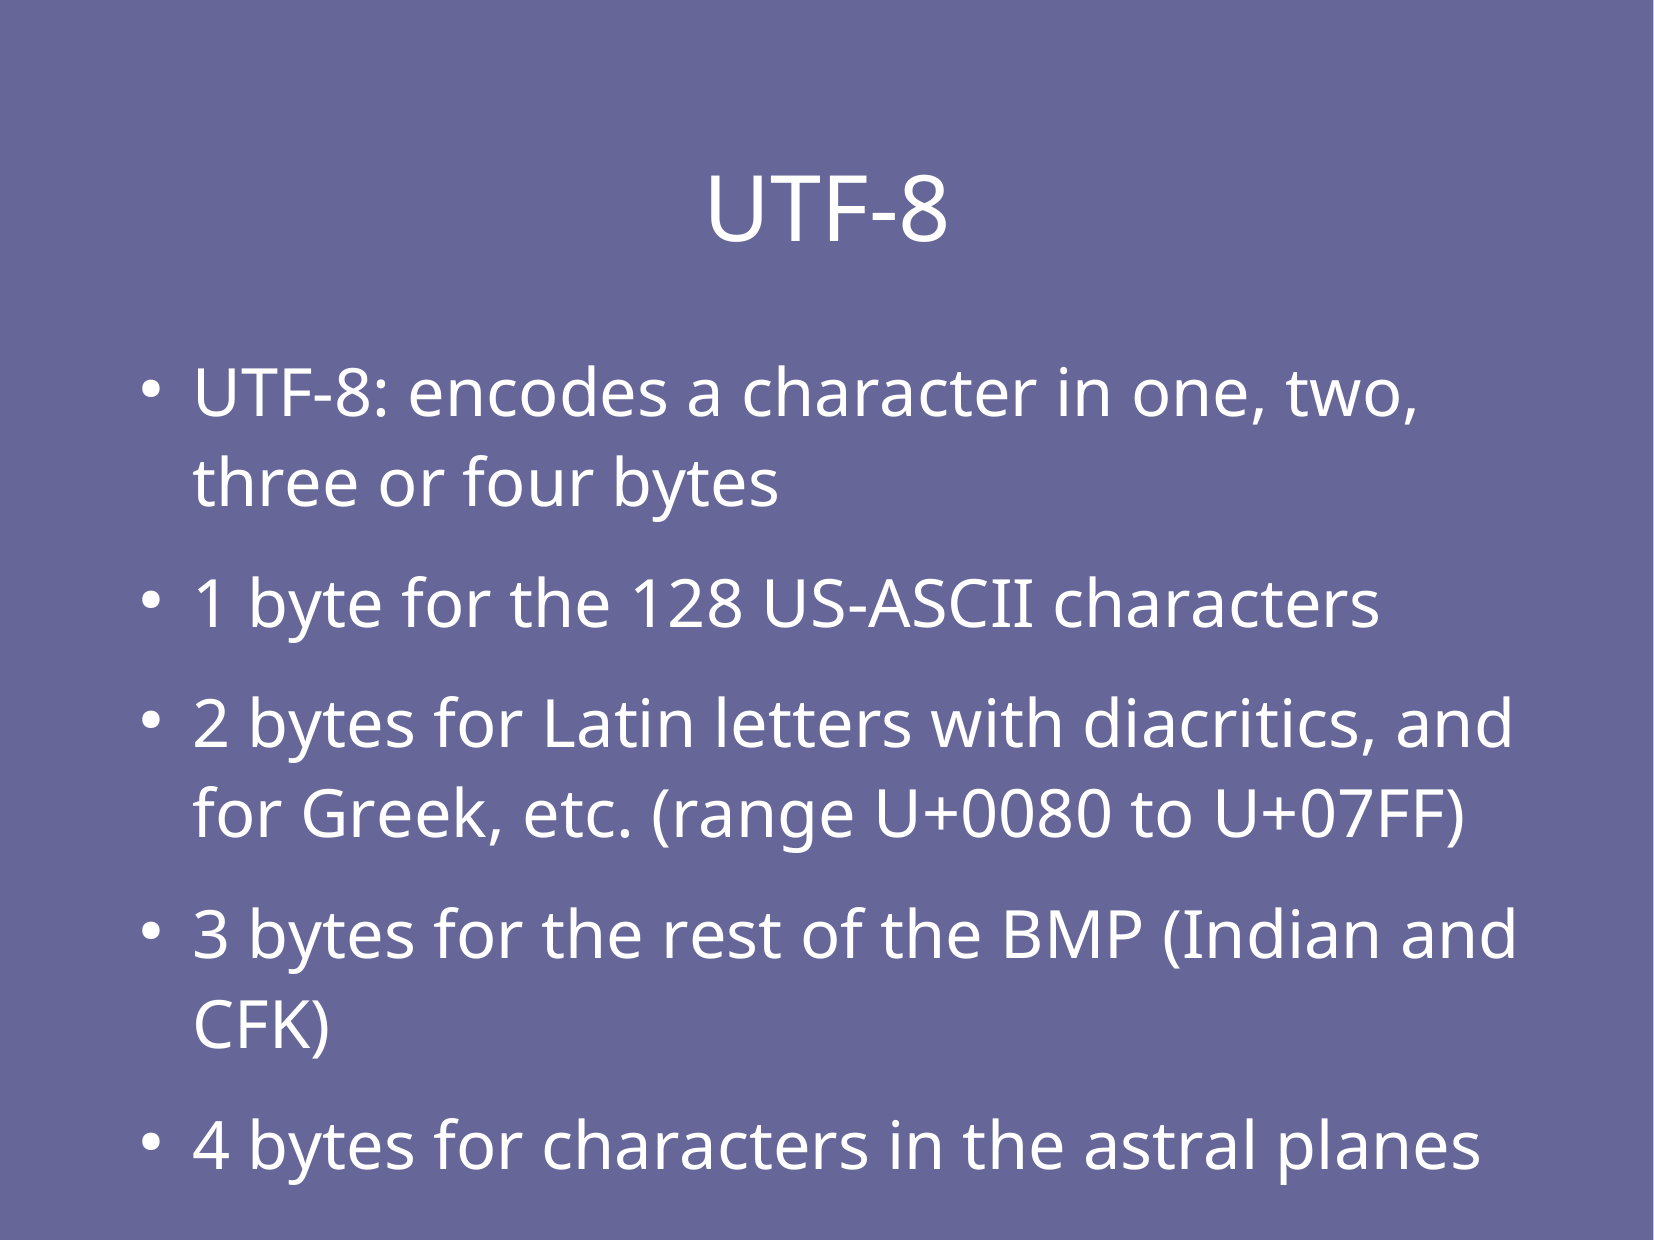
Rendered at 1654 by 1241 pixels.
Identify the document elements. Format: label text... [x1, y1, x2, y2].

title UTF-8 [121, 102, 1534, 310]
list UTF-8: encodes a character in one, two, three or four bytes 1 byte for the 128 US-ASCII characters 2 bytes for Latin letters with diacritics, and for Greek, etc. (range U+0080 to U+07FF) 3 bytes for the rest of the BMP (Indian and CFK) 4 bytes for characters in the astral planes [121, 344, 1534, 1177]
